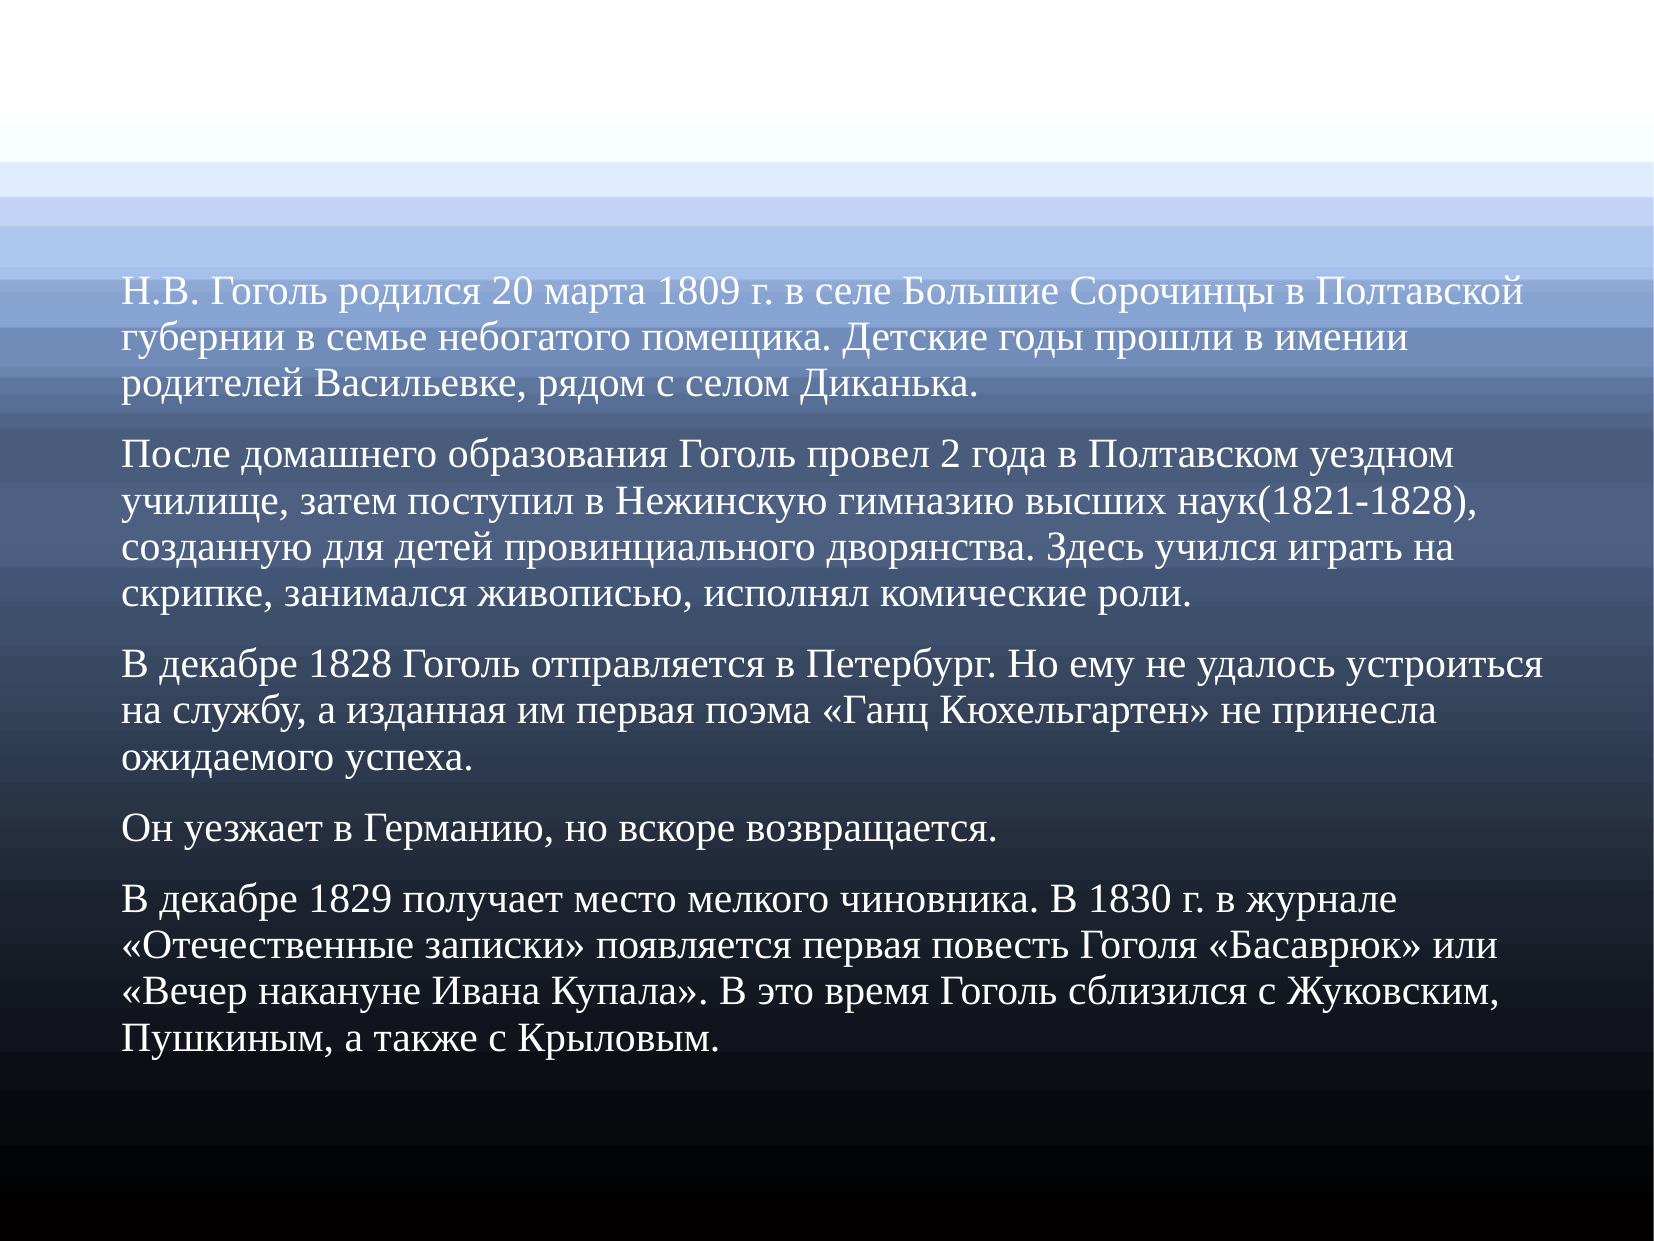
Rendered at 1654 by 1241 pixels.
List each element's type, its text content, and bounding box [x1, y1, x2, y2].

text_box Н.В. Гоголь родился 20 марта 1809 г. в селе Большие Сорочинцы в Полтавской губернии в семье небогатого помещика. Детские годы прошли в имении родителей Васильевке, рядом с селом Диканька. После домашнего образования Гоголь провел 2 года в Полтавском уездном училище, затем поступил в Нежинскую гимназию высших наук(1821-1828), созданную для детей провинциального дворянства. Здесь учился играть на скрипке, занимался живописью, исполнял комические роли. В декабре 1828 Гоголь отправляется в Петербург. Но ему не удалось устроиться на службу, а изданная им первая поэма «Ганц Кюхельгартен» не принесла ожидаемого успеха. Oн уезжает в Германию, но вскоре возвращается. В декабре 1829 получает место мелкого чиновника. В 1830 г. в журнале «Отечественные записки» появляется первая повесть Гоголя «Басаврюк» или «Вечер накануне Ивана Купала». В это время Гоголь сблизился с Жуковским, Пушкиным, а также с Крыловым. [106, 259, 1571, 1170]
